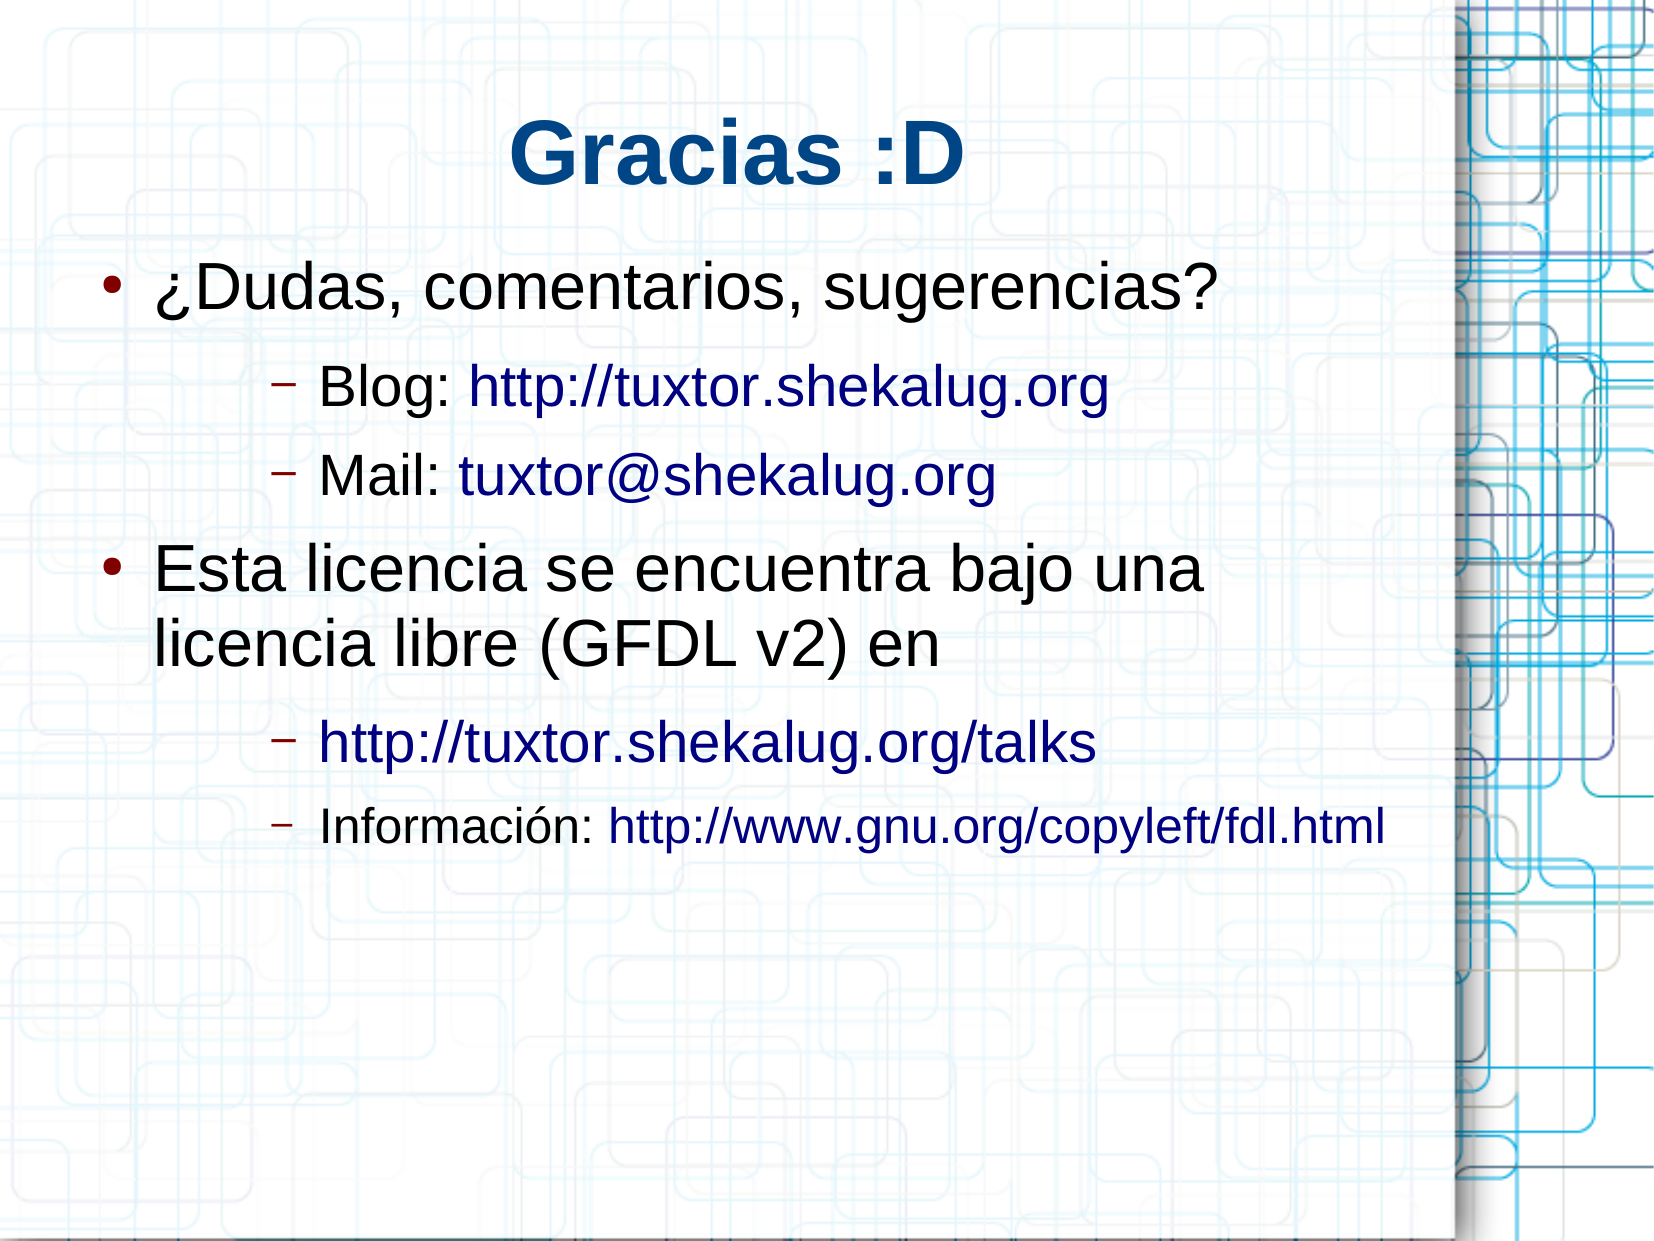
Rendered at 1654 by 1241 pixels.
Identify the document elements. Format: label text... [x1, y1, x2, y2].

picture [0, 0, 1654, 1241]
list ¿Dudas, comentarios, sugerencias? Blog: http://tuxtor.shekalug.org Mail: tuxtor@shekalug.org Esta licencia se encuentra bajo una licencia libre (GFDL v2) en http://tuxtor.shekalug.org/talks Información: http://www.gnu.org/copyleft/fdl.html [82, 249, 1418, 1054]
title Gracias :D [59, 56, 1418, 250]
